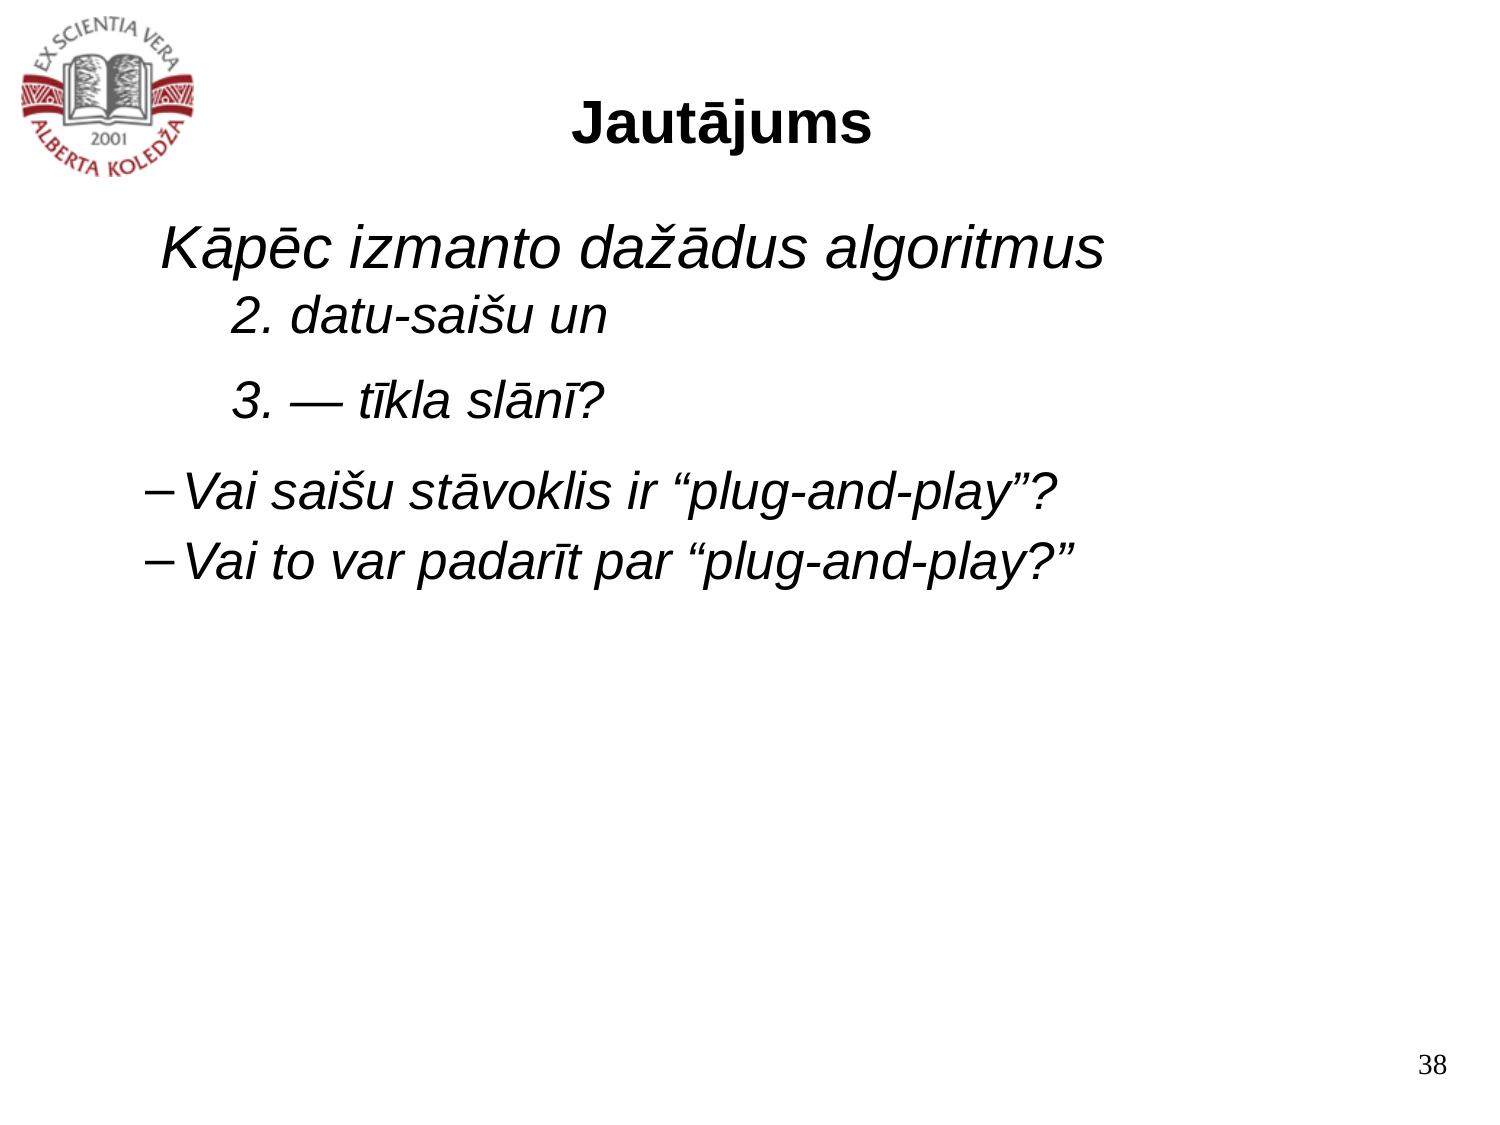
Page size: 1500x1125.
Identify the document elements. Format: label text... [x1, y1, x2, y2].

title Jautājums [50, 62, 1374, 175]
text_box <skaitlis> [1312, 1037, 1463, 1101]
list Kāpēc izmanto dažādus algoritmus 2. datu-saišu un 3. — tīkla slānī? Vai saišu stāvoklis ir “plug-and-play”? Vai to var padarīt par “plug-and-play?” [74, 200, 1463, 1101]
picture [21, 16, 194, 177]
